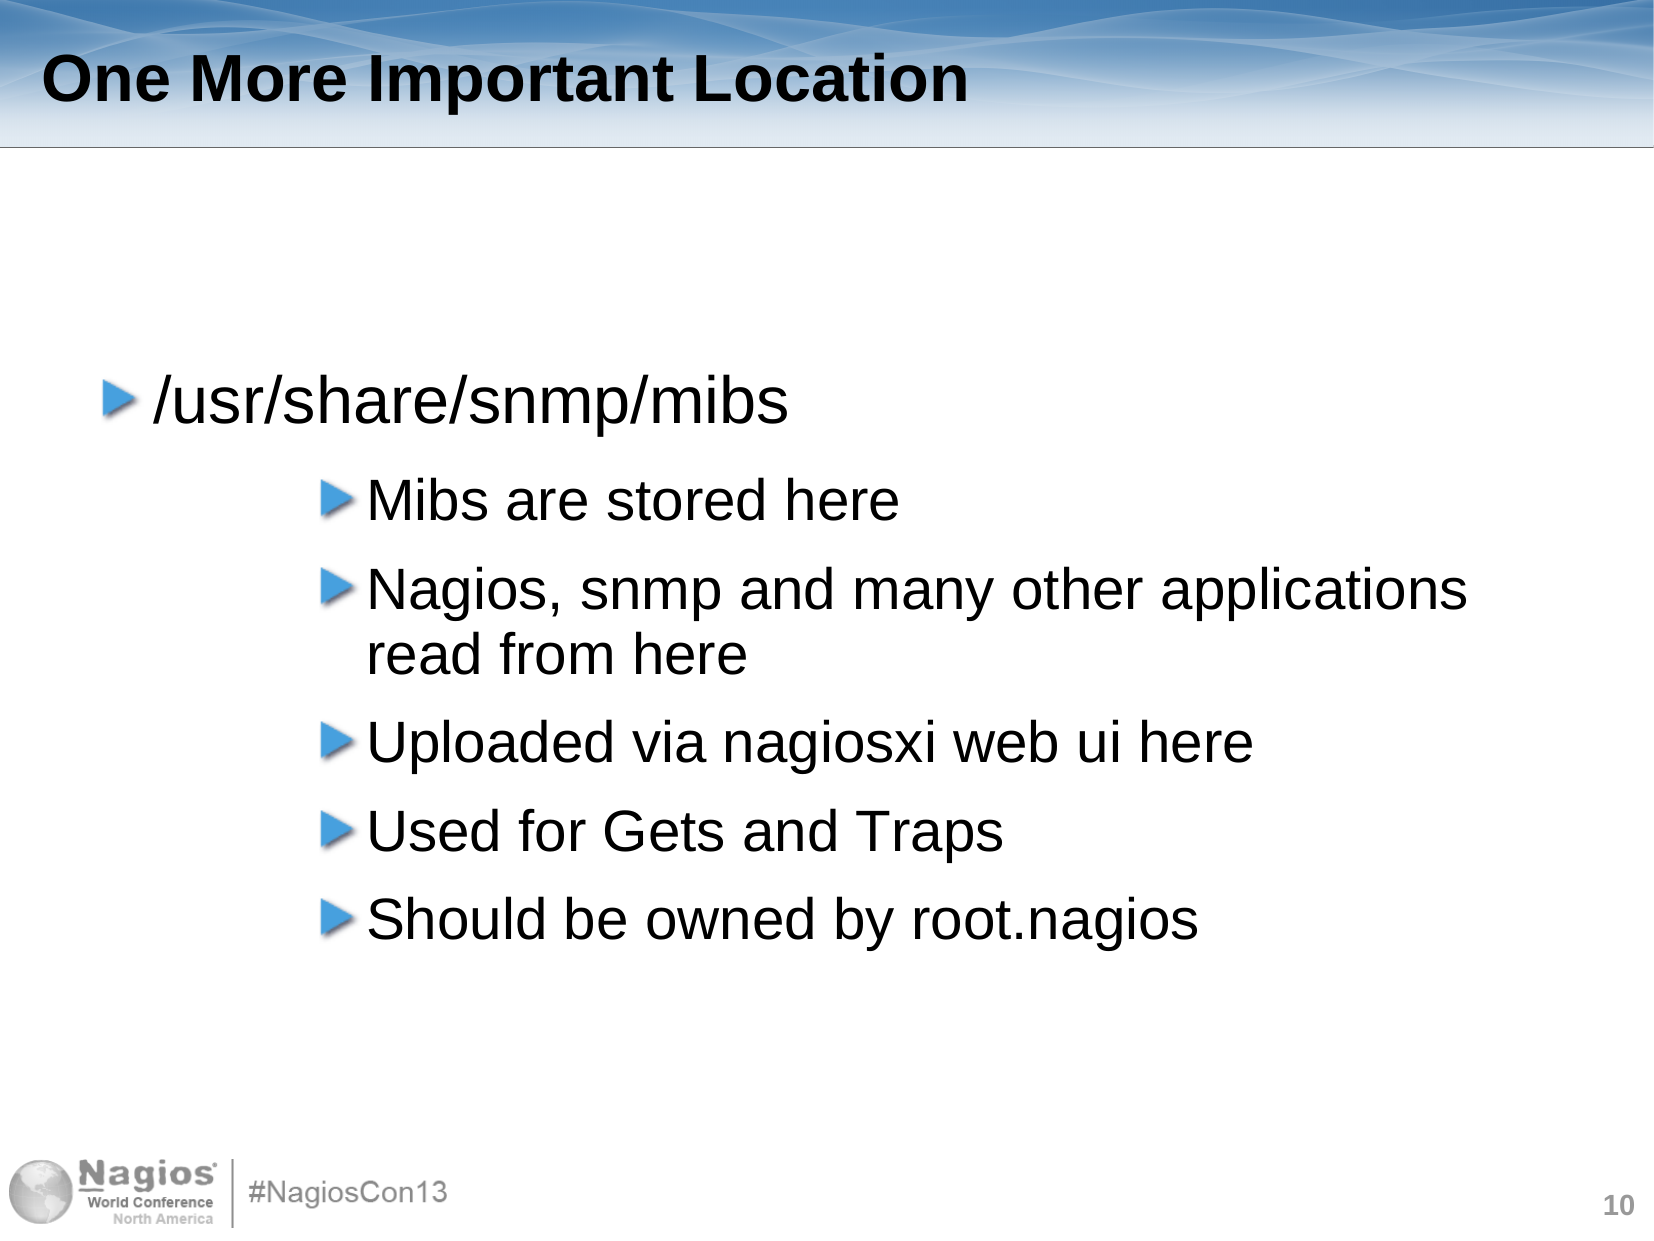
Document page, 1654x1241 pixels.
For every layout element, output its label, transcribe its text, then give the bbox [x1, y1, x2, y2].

list /usr/share/snmp/mibs Mibs are stored here Nagios, snmp and many other applications read from here Uploaded via nagiosxi web ui here Used for Gets and Traps Should be owned by root.nagios [82, 363, 1571, 952]
picture [0, 0, 1654, 147]
picture [9, 1159, 453, 1228]
title One More Important Location [41, 29, 1248, 127]
